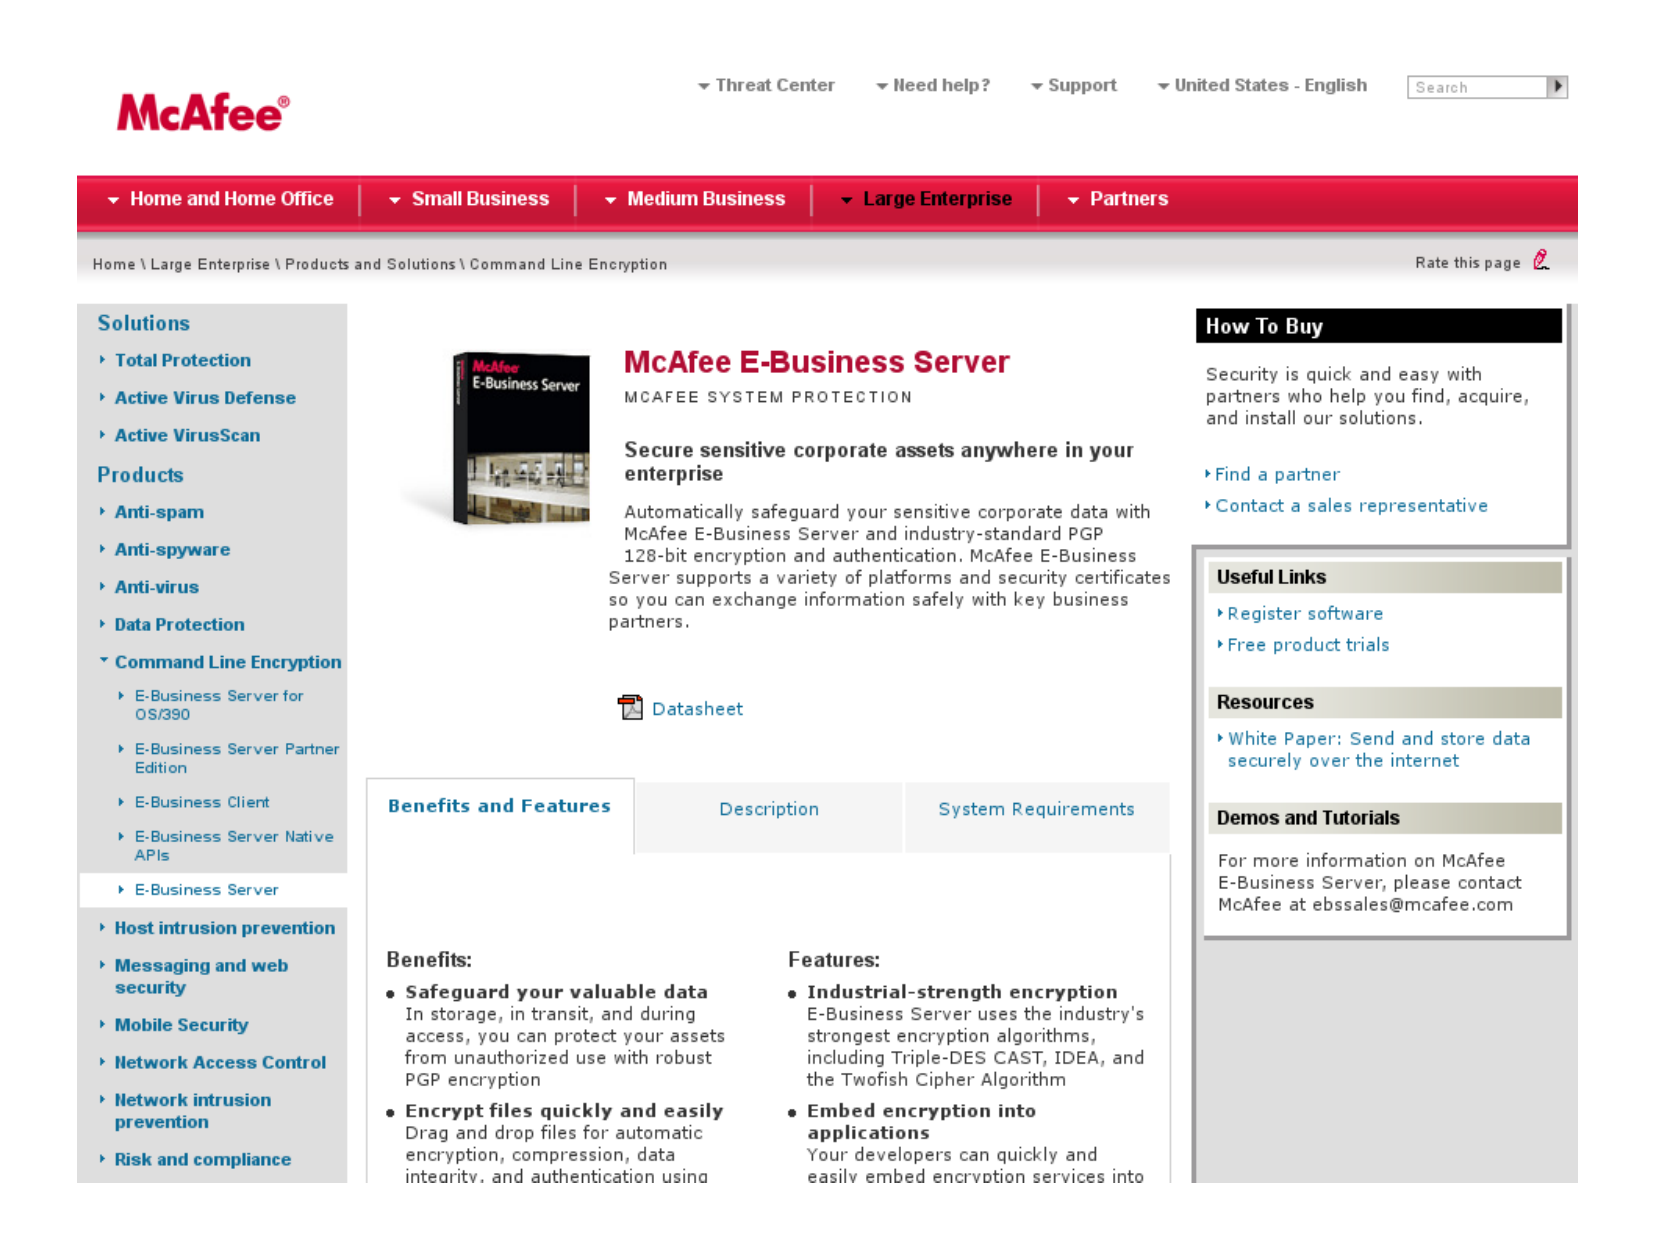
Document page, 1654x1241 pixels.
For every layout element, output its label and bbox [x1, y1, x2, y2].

picture [77, 57, 1578, 1183]
